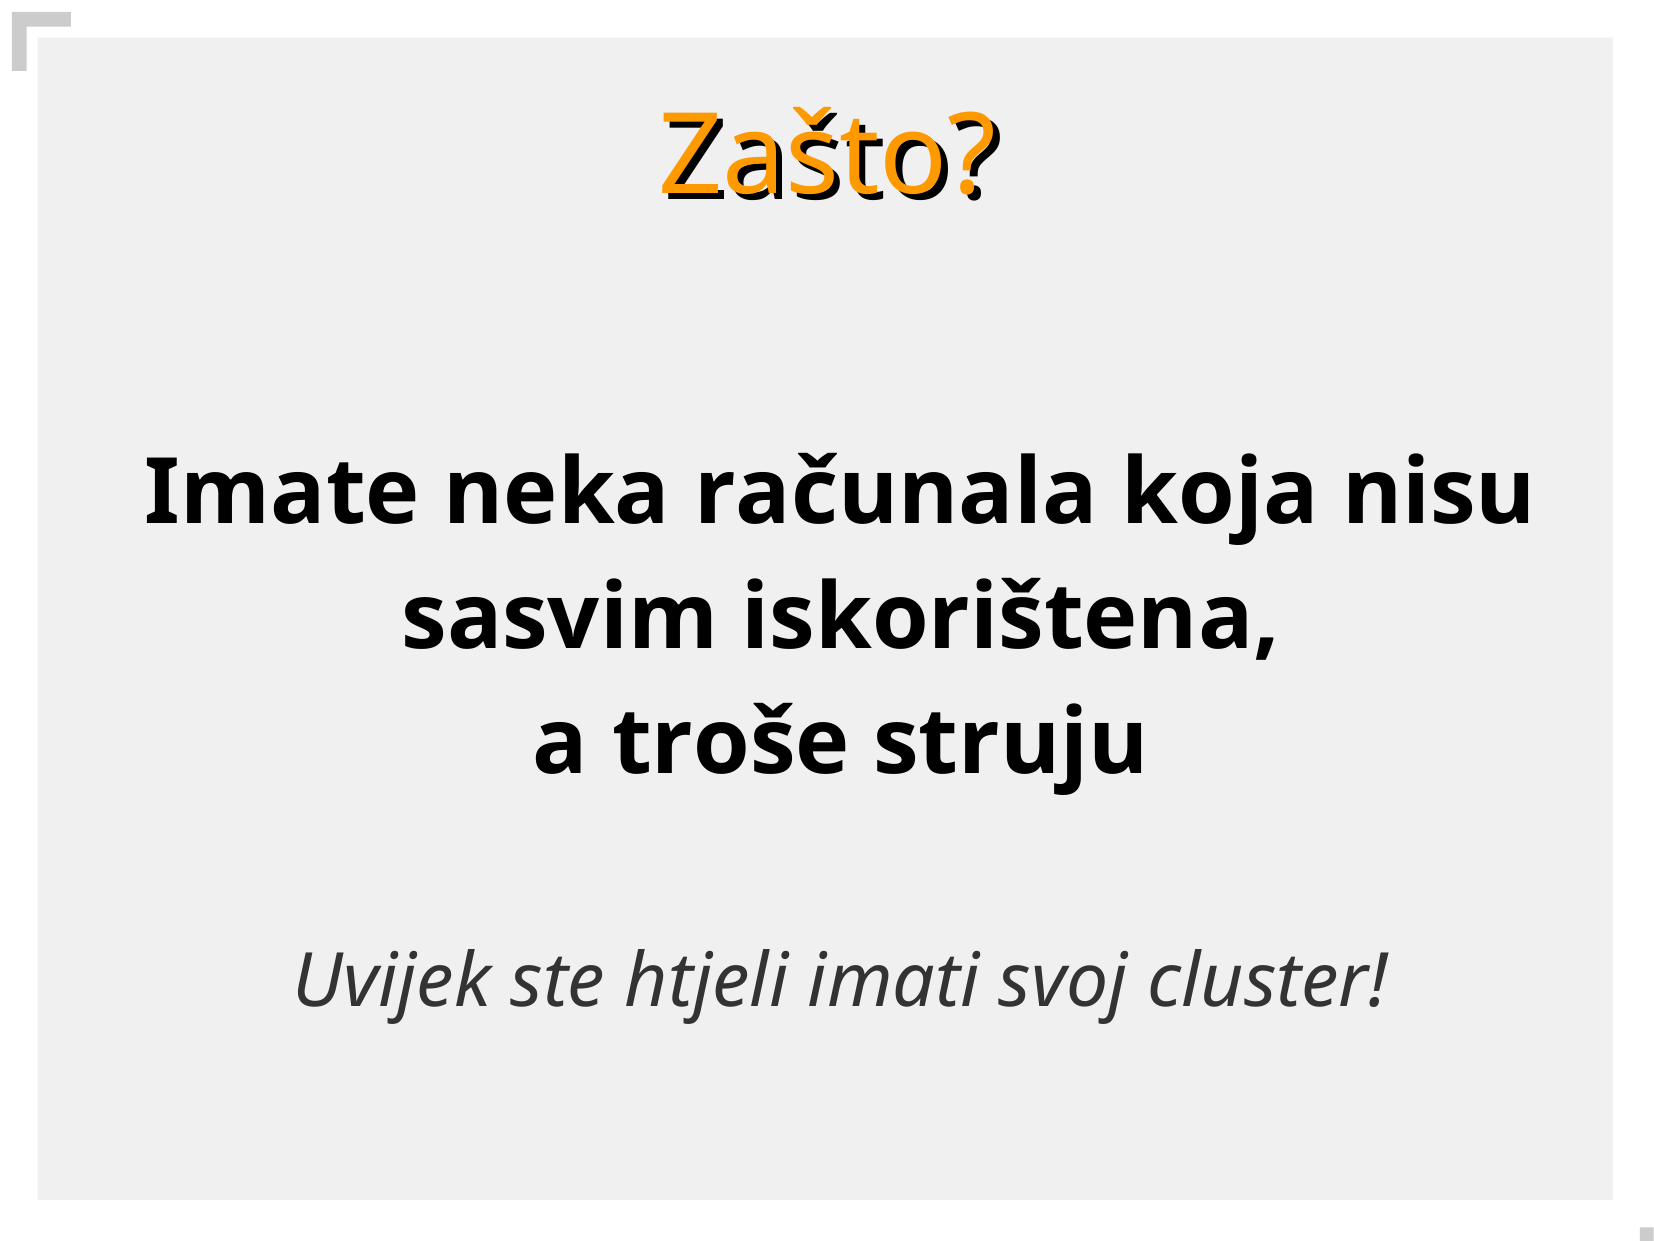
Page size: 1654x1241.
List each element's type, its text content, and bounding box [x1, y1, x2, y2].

subtitle Imate neka računala koja nisu sasvim iskorištena, a troše struju Uvijek ste htjeli imati svoj cluster! [121, 322, 1561, 1132]
title Zašto? [121, 46, 1534, 254]
